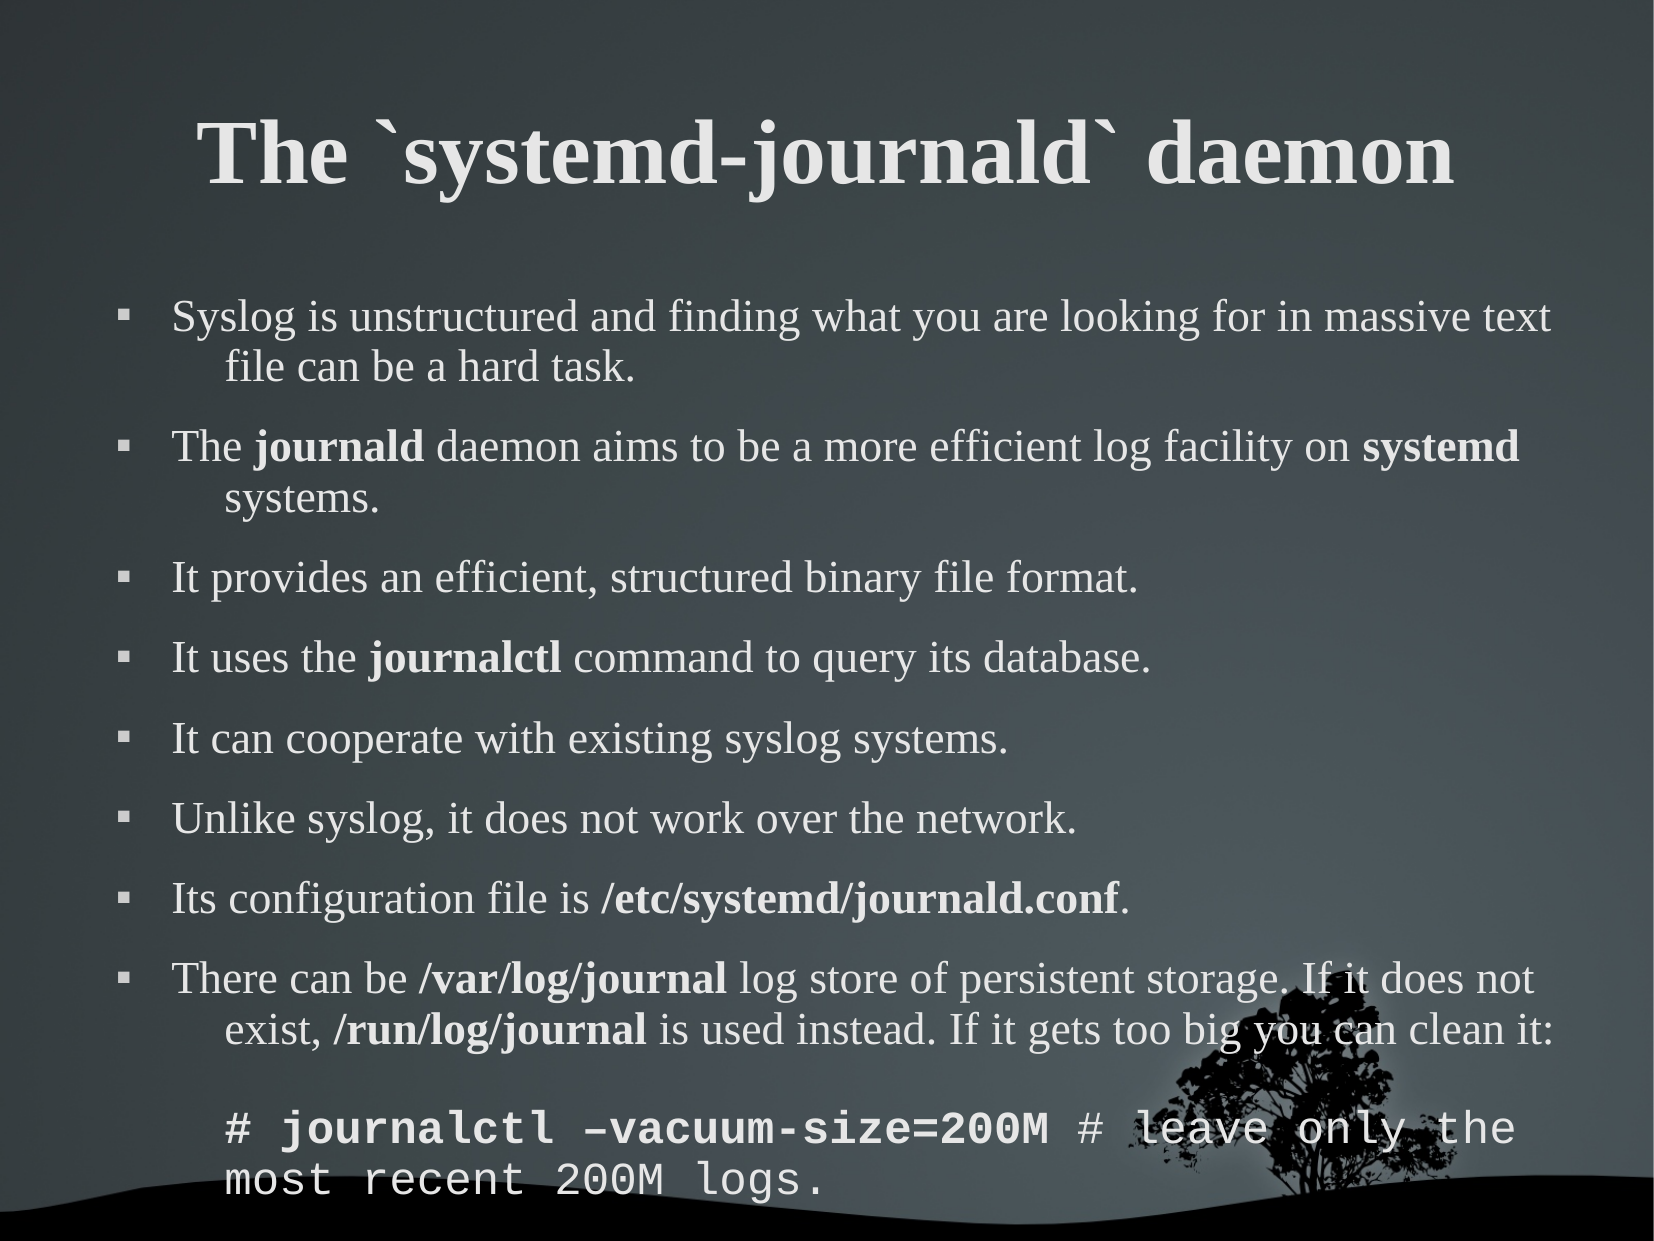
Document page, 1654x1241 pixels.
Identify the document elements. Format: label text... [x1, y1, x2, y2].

title The `systemd-journald` daemon [82, 49, 1571, 257]
list Syslog is unstructured and finding what you are looking for in massive text file can be a hard task. The journald daemon aims to be a more efficient log facility on systemd systems. It provides an efficient, structured binary file format. It uses the journalctl command to query its database. It can cooperate with existing syslog systems. Unlike syslog, it does not work over the network. Its configuration file is /etc/systemd/journald.conf. There can be /var/log/journal log store of persistent storage. If it does not exist, /run/log/journal is used instead. If it gets too big you can clean it: # journalctl –vacuum-size=200M # leave only the most recent 200M logs. [82, 290, 1571, 1209]
picture [0, 0, 1654, 1241]
